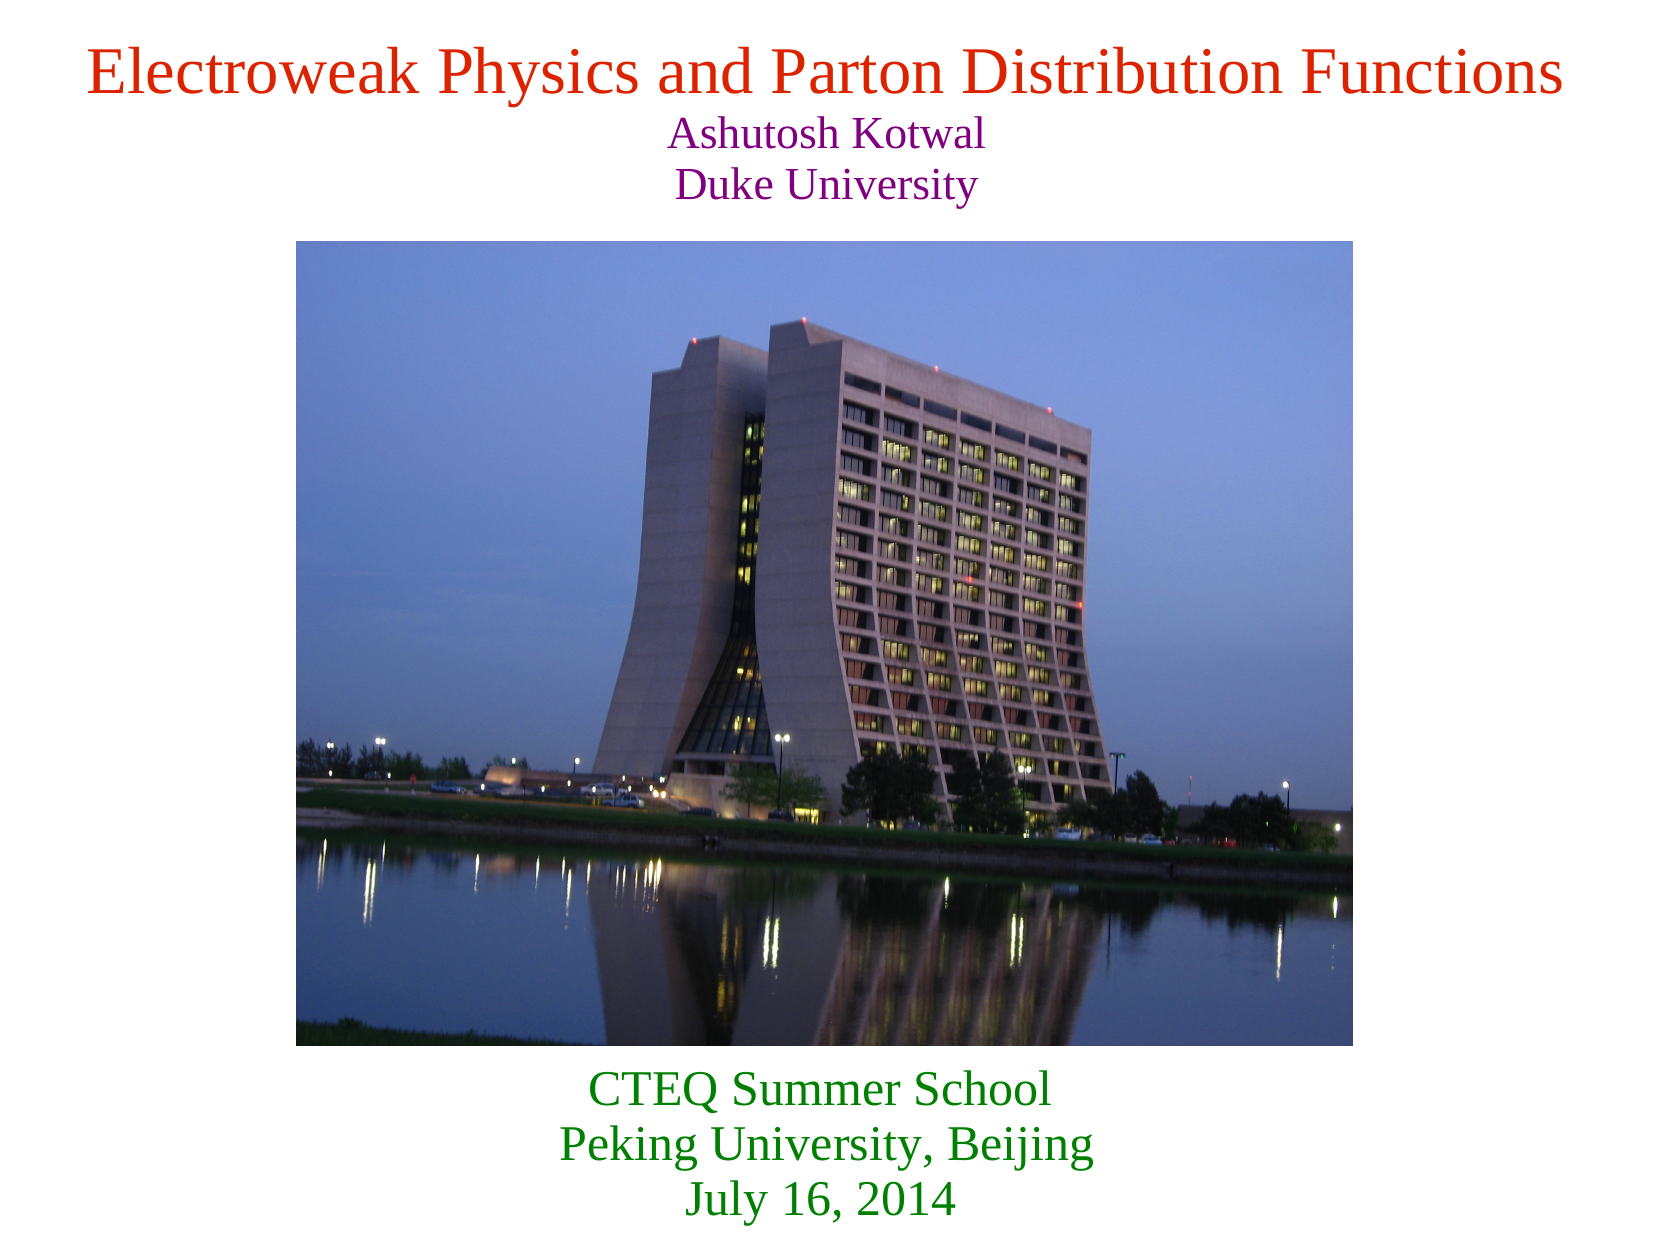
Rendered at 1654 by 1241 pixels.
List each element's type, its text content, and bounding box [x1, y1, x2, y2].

title CTEQ Summer School Peking University, Beijing July 16, 2014 [114, 950, 1527, 1241]
title Electroweak Physics and Parton Distribution Functions Ashutosh Kotwal Duke University [0, 0, 1654, 284]
picture [296, 241, 1353, 1046]
